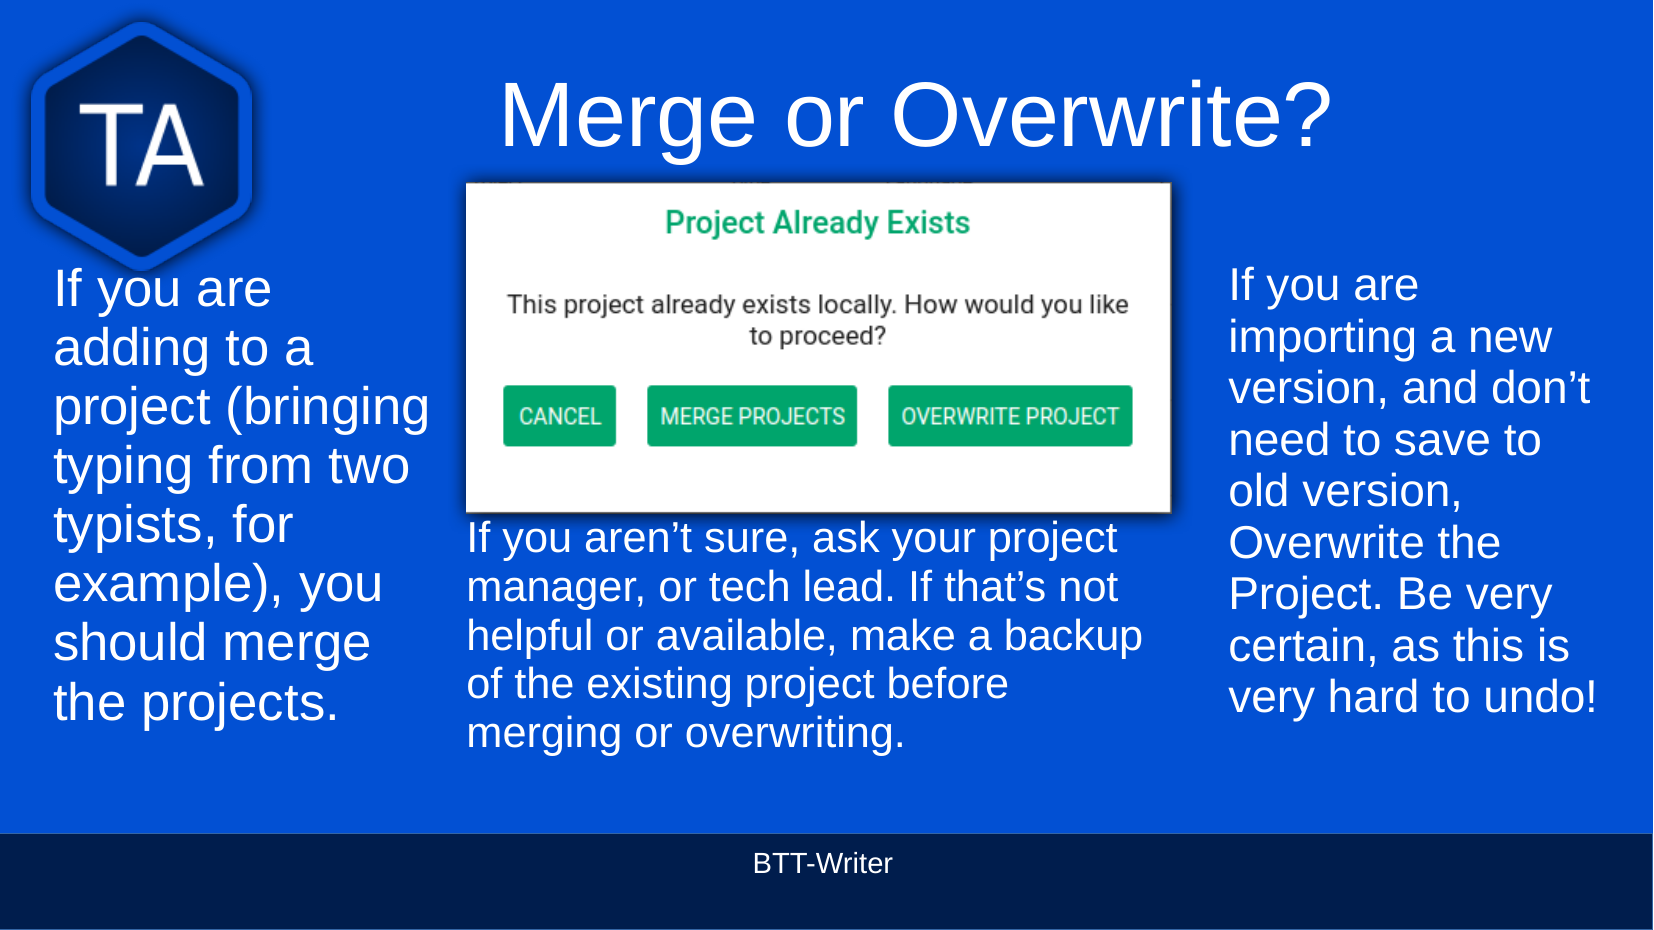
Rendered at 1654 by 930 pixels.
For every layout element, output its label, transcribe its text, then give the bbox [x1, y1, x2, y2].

picture [31, 22, 252, 271]
title Merge or Overwrite? [263, 37, 1571, 193]
list If you are importing a new version, and don’t need to save to old version, Overwrite the Project. Be very certain, as this is very hard to undo! [1228, 258, 1607, 757]
list If you are adding to a project (bringing typing from two typists, for example), you should merge the projects. [53, 258, 431, 757]
list If you aren’t sure, ask your project manager, or tech lead. If that’s not helpful or available, make a backup of the existing project before merging or overwriting. [466, 513, 1172, 757]
picture [466, 182, 1172, 513]
